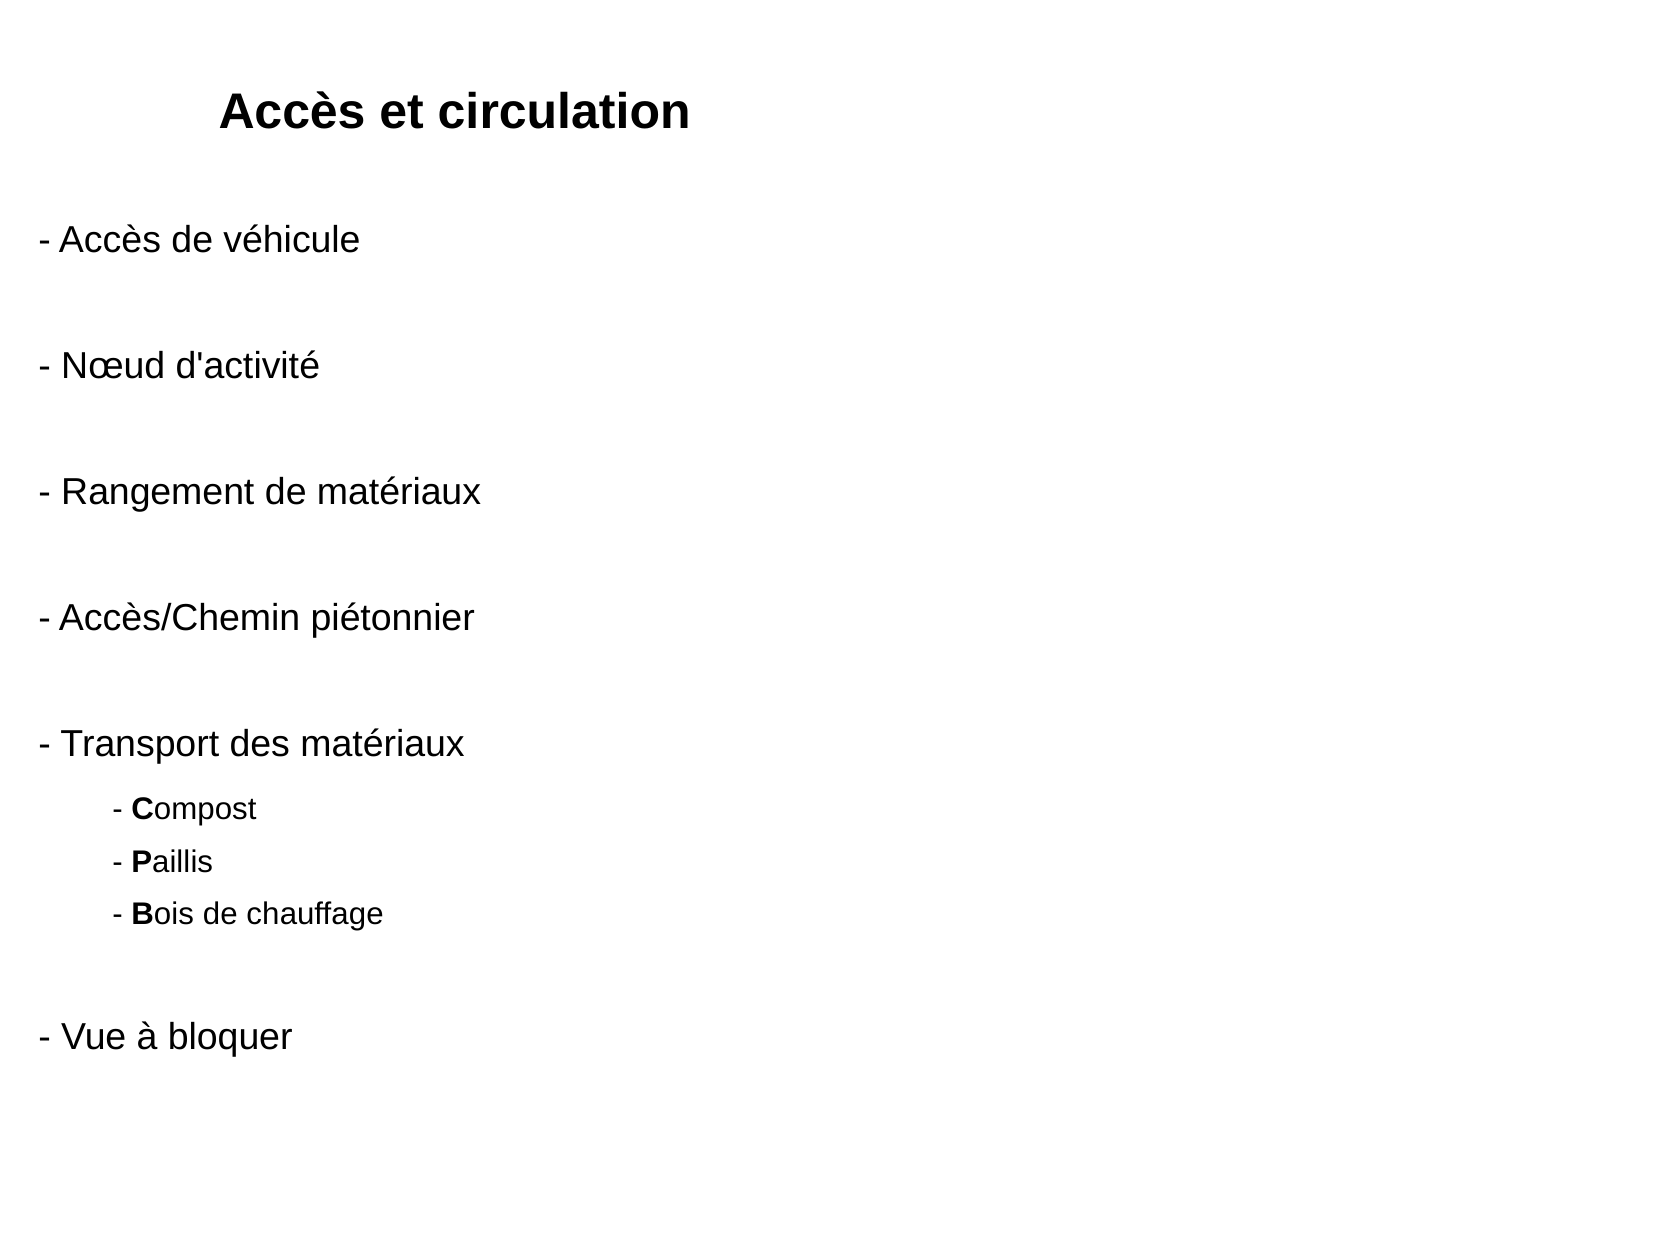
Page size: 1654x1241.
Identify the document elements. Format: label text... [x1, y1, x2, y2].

text_box - Accès de véhicule - Nœud d'activité - Rangement de matériaux - Accès/Chemin piétonnier - Transport des matériaux - Compost - Paillis - Bois de chauffage - Vue à bloquer [23, 190, 922, 1182]
title Accès et circulation [82, 8, 827, 190]
